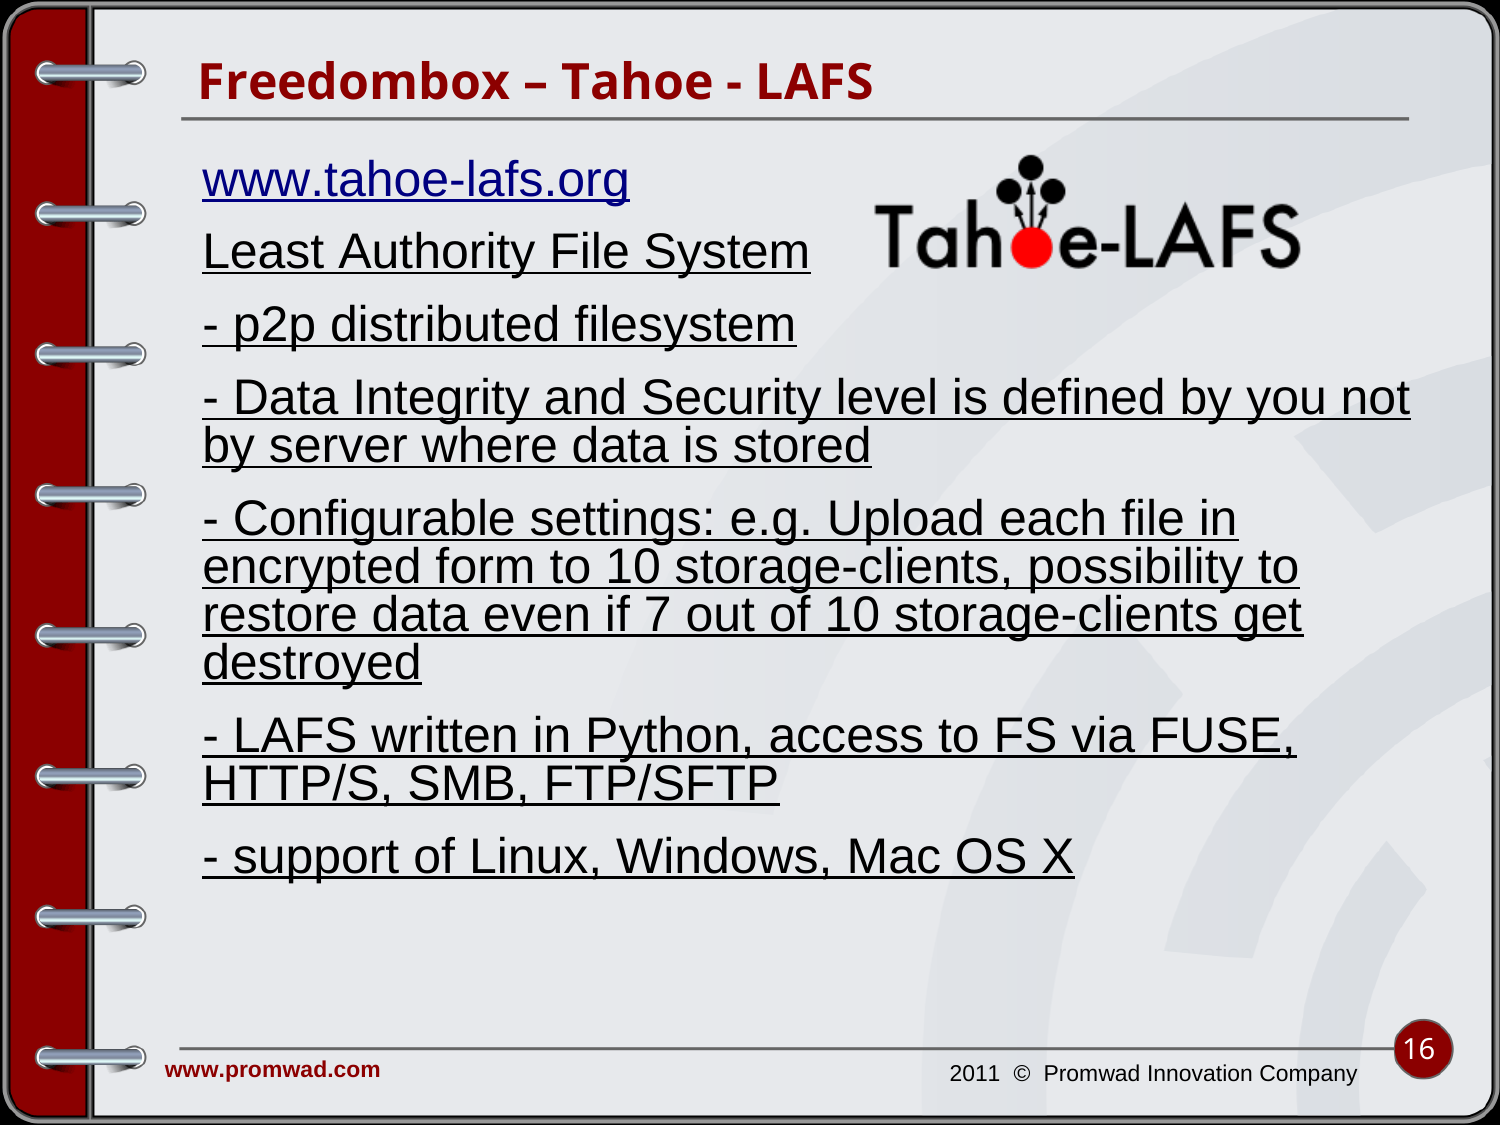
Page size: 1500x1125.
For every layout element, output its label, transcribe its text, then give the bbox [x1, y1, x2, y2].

picture [0, 0, 1500, 1125]
text_box Freedombox – Tahoe - LAFS [183, 45, 1400, 114]
text_box <number> [1332, 1023, 1500, 1079]
text_box www.tahoe-lafs.org Least Authority File System - p2p distributed filesystem - Data Integrity and Security level is defined by you not by server where data is stored - Configurable settings: e.g. Upload each file in encrypted form to 10 storage-clients, possibility to restore data even if 7 out of 10 storage-clients get destroyed - LAFS written in Python, access to FS via FUSE, HTTP/S, SMB, FTP/SFTP - support of Linux, Windows, Mac OS X [187, 150, 1463, 938]
text_box www.promwad.com [150, 1046, 405, 1090]
text_box 2011 © Promwad Innovation Company [634, 1051, 1373, 1095]
